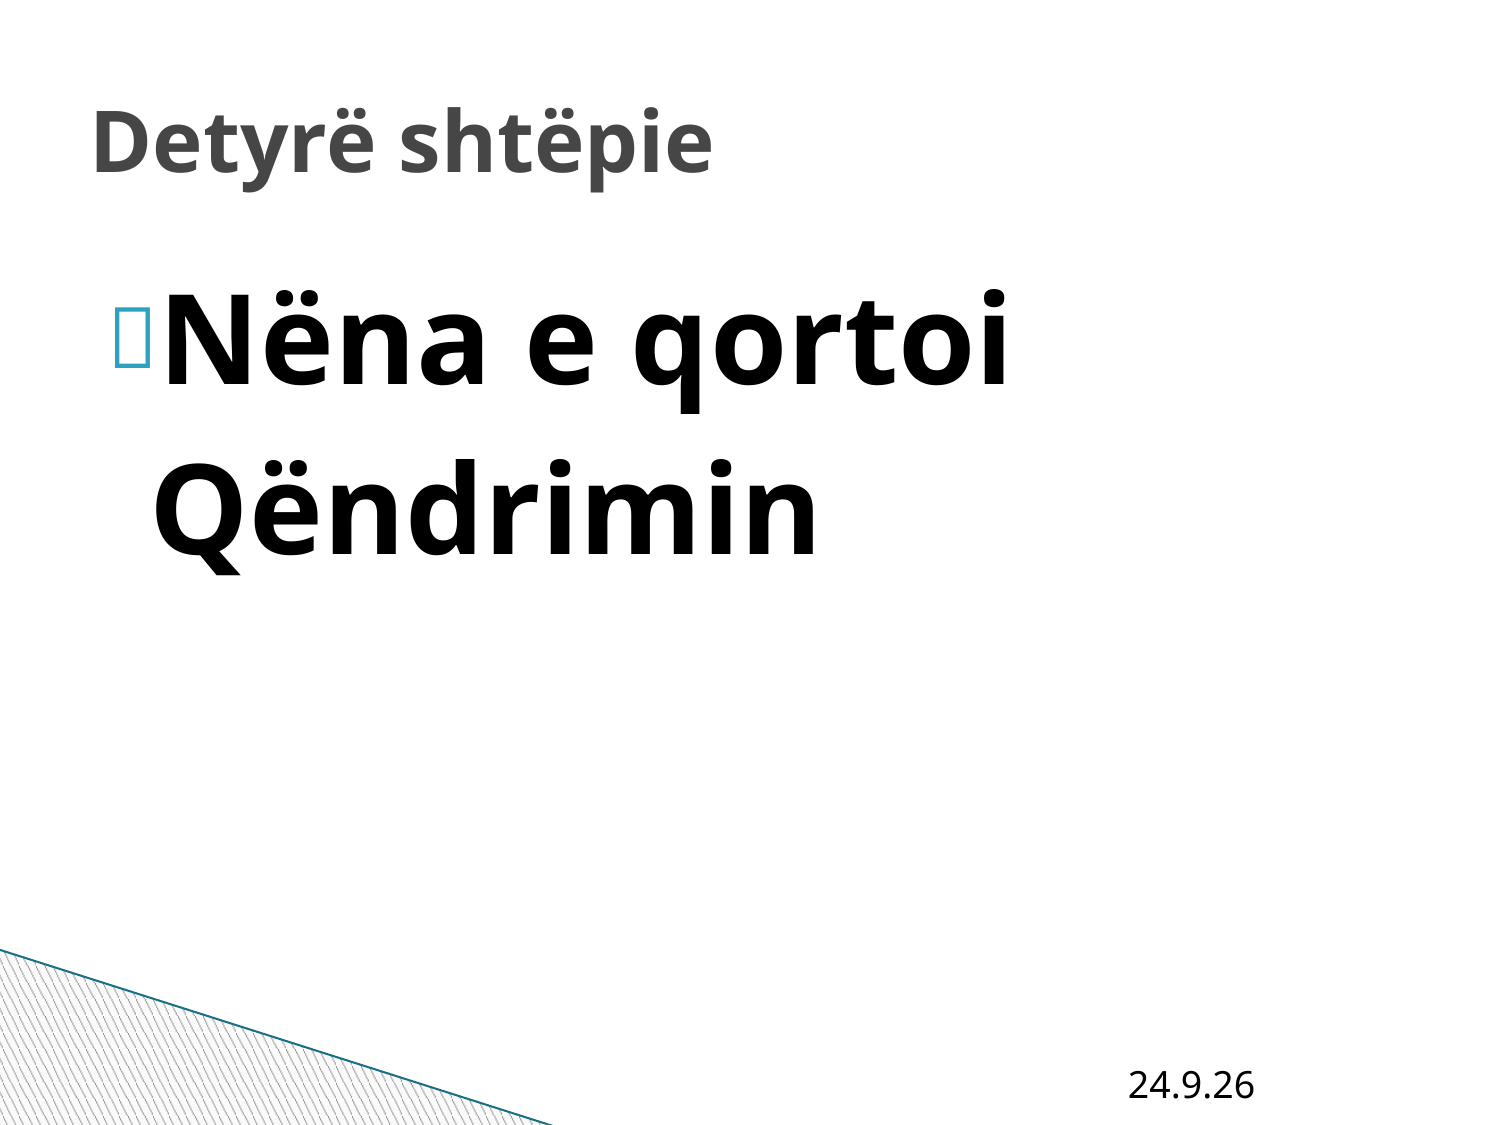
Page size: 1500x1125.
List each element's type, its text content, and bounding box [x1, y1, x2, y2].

picture [0, 952, 543, 1125]
title Detyrë shtëpie [75, 45, 1425, 233]
list Nëna e qortoi Qëndrimin [75, 243, 1425, 986]
